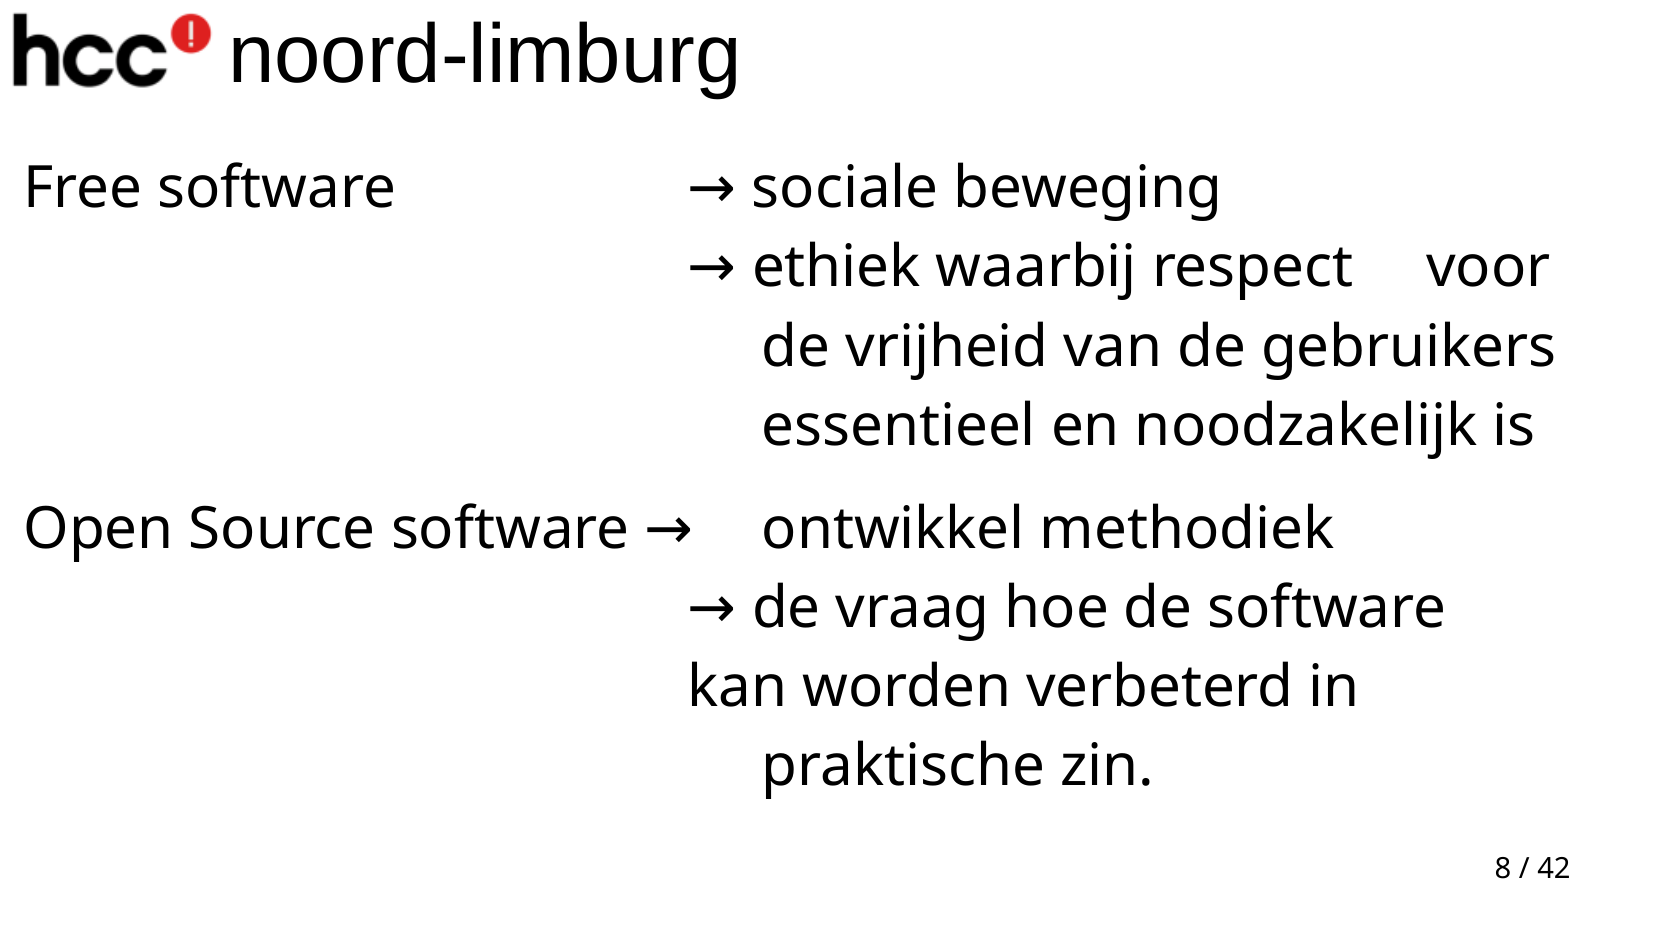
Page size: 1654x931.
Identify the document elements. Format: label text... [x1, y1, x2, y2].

picture [11, 11, 214, 91]
subtitle Free software → sociale beweging → ethiek waarbij respect voor de vrijheid van de gebruikers essentieel en noodzakelijk is Open Source software → ontwikkel methodiek → de vraag hoe de software kan worden verbeterd in praktische zin. [23, 123, 1619, 825]
